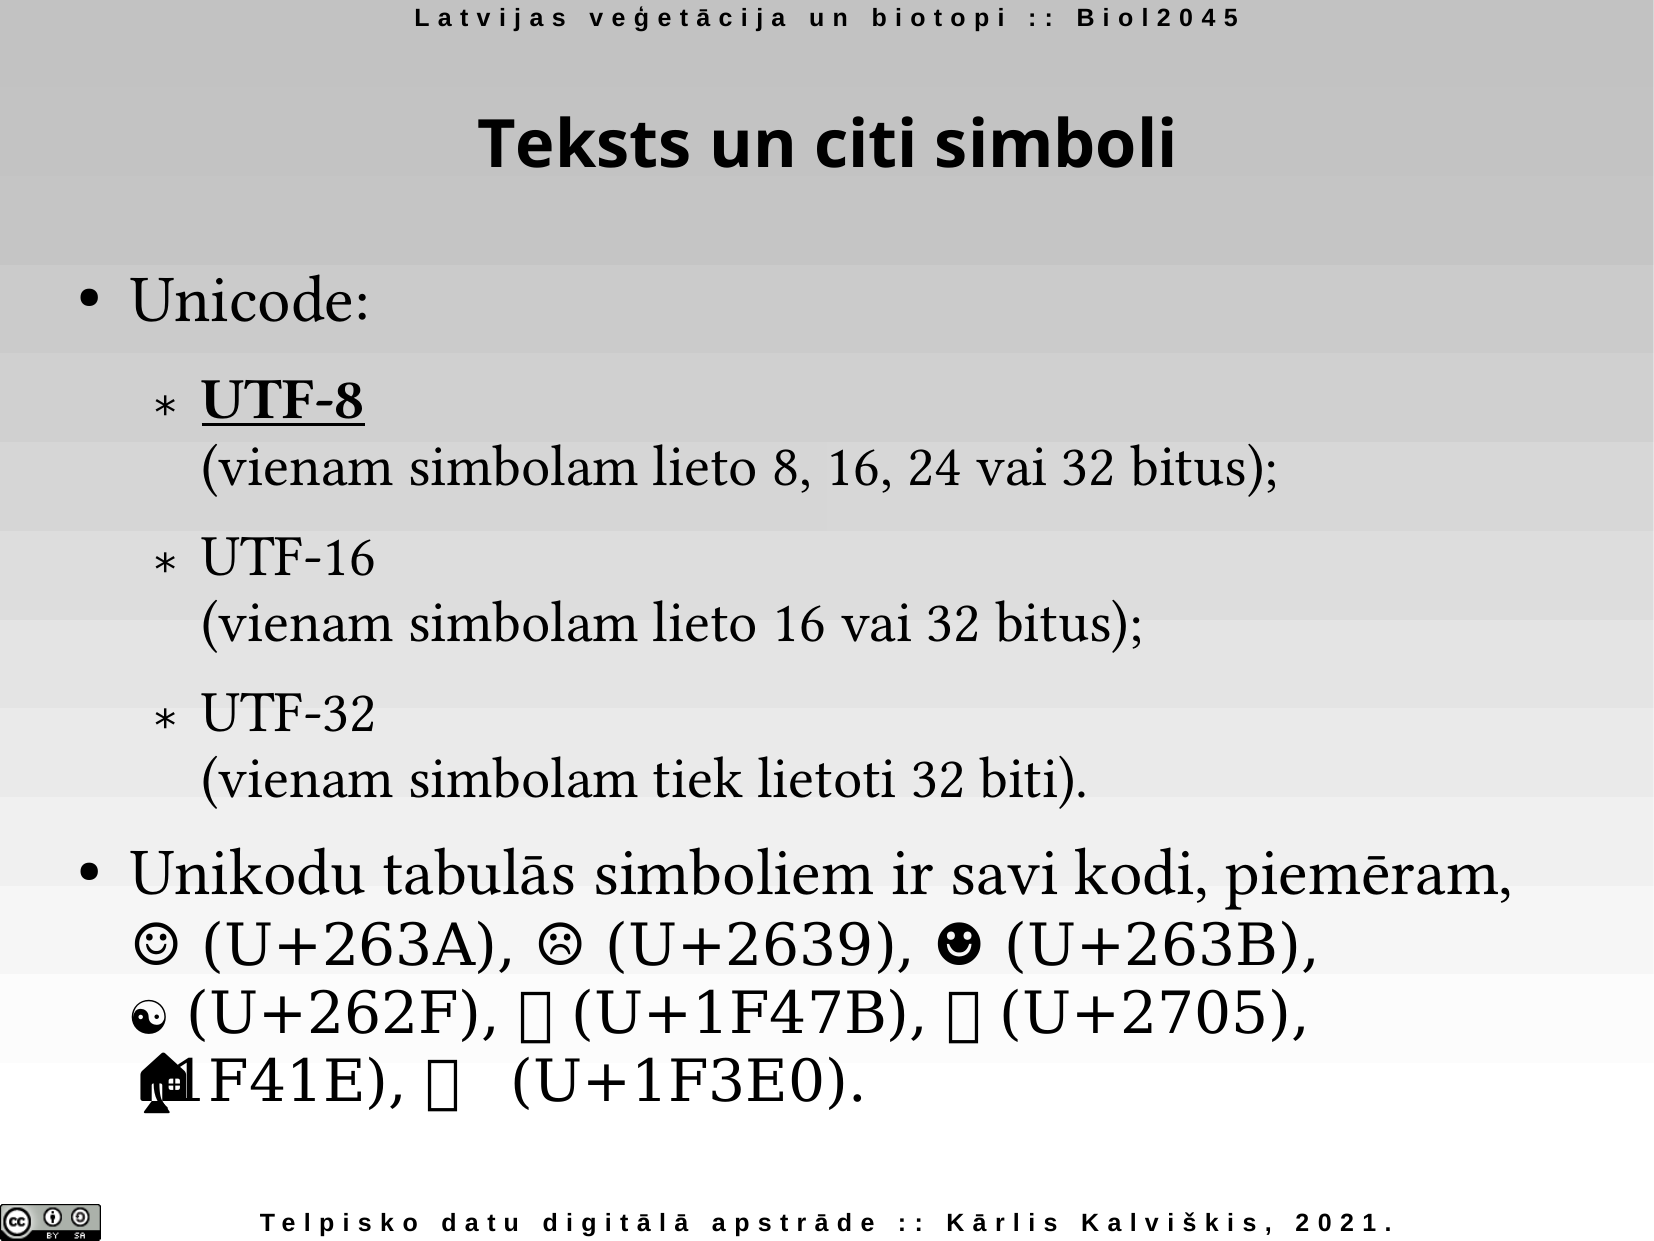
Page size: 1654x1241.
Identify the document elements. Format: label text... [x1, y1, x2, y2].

title Teksts un citi simboli [59, 37, 1596, 246]
list Unicode: UTF-8 (vienam simbolam lieto 8, 16, 24 vai 32 bitus); UTF-16 (vienam simbolam lieto 16 vai 32 bitus); UTF-32 (vienam simbolam tiek lietoti 32 biti). Unikodu tabulās simboliem ir savi kodi, piemēram, ☺ (U+263A), ☹ (U+2639), ☻ (U+263B), ☯ (U+262F), 👻 (U+1F47B), ✅ (U+2705), 🐞 (1F41E), 🏠 (U+1F3E0). [59, 261, 1596, 1115]
picture [0, 0, 1654, 1241]
